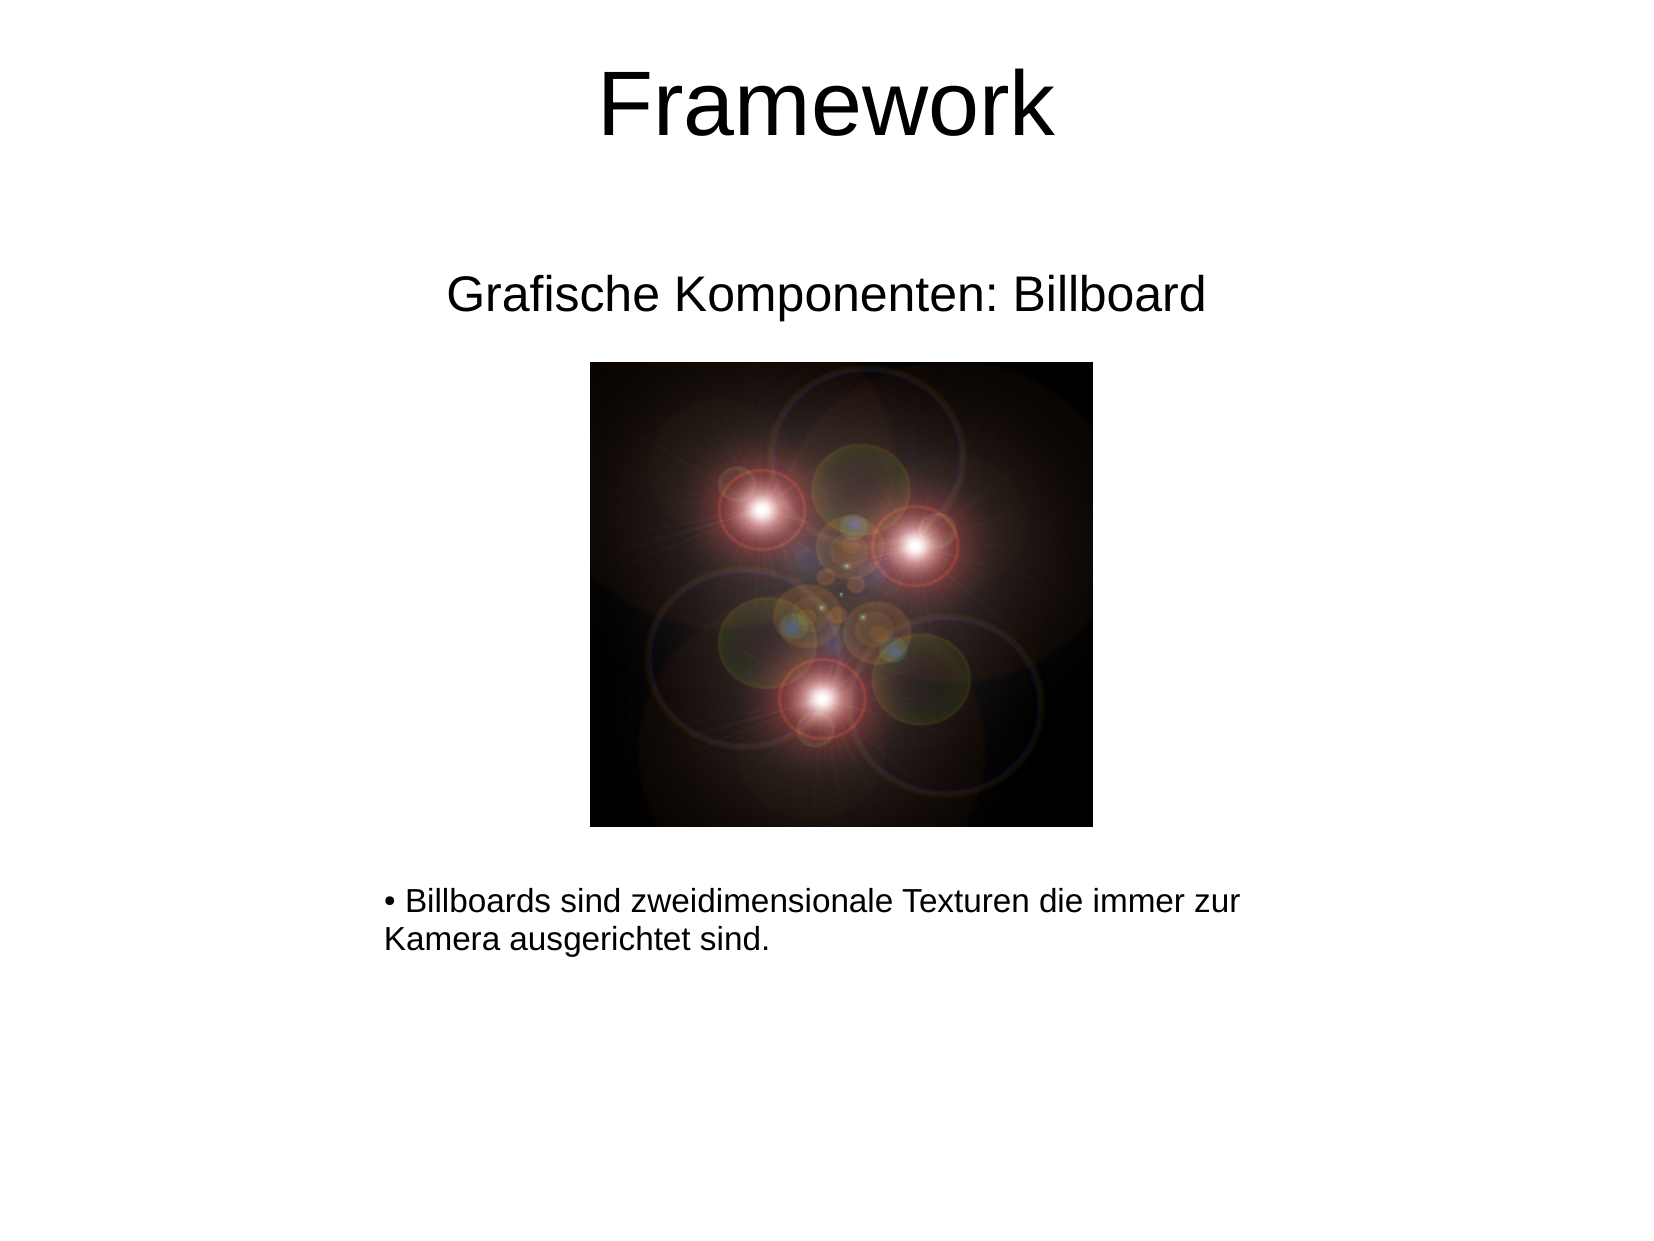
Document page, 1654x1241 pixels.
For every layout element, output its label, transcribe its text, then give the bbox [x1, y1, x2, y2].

text_box Grafische Komponenten: Billboard [82, 265, 1571, 325]
picture [590, 362, 1093, 827]
title Framework [82, 0, 1571, 208]
subtitle Billboards sind zweidimensionale Texturen die immer zur Kamera ausgerichtet sind. [383, 882, 1359, 972]
